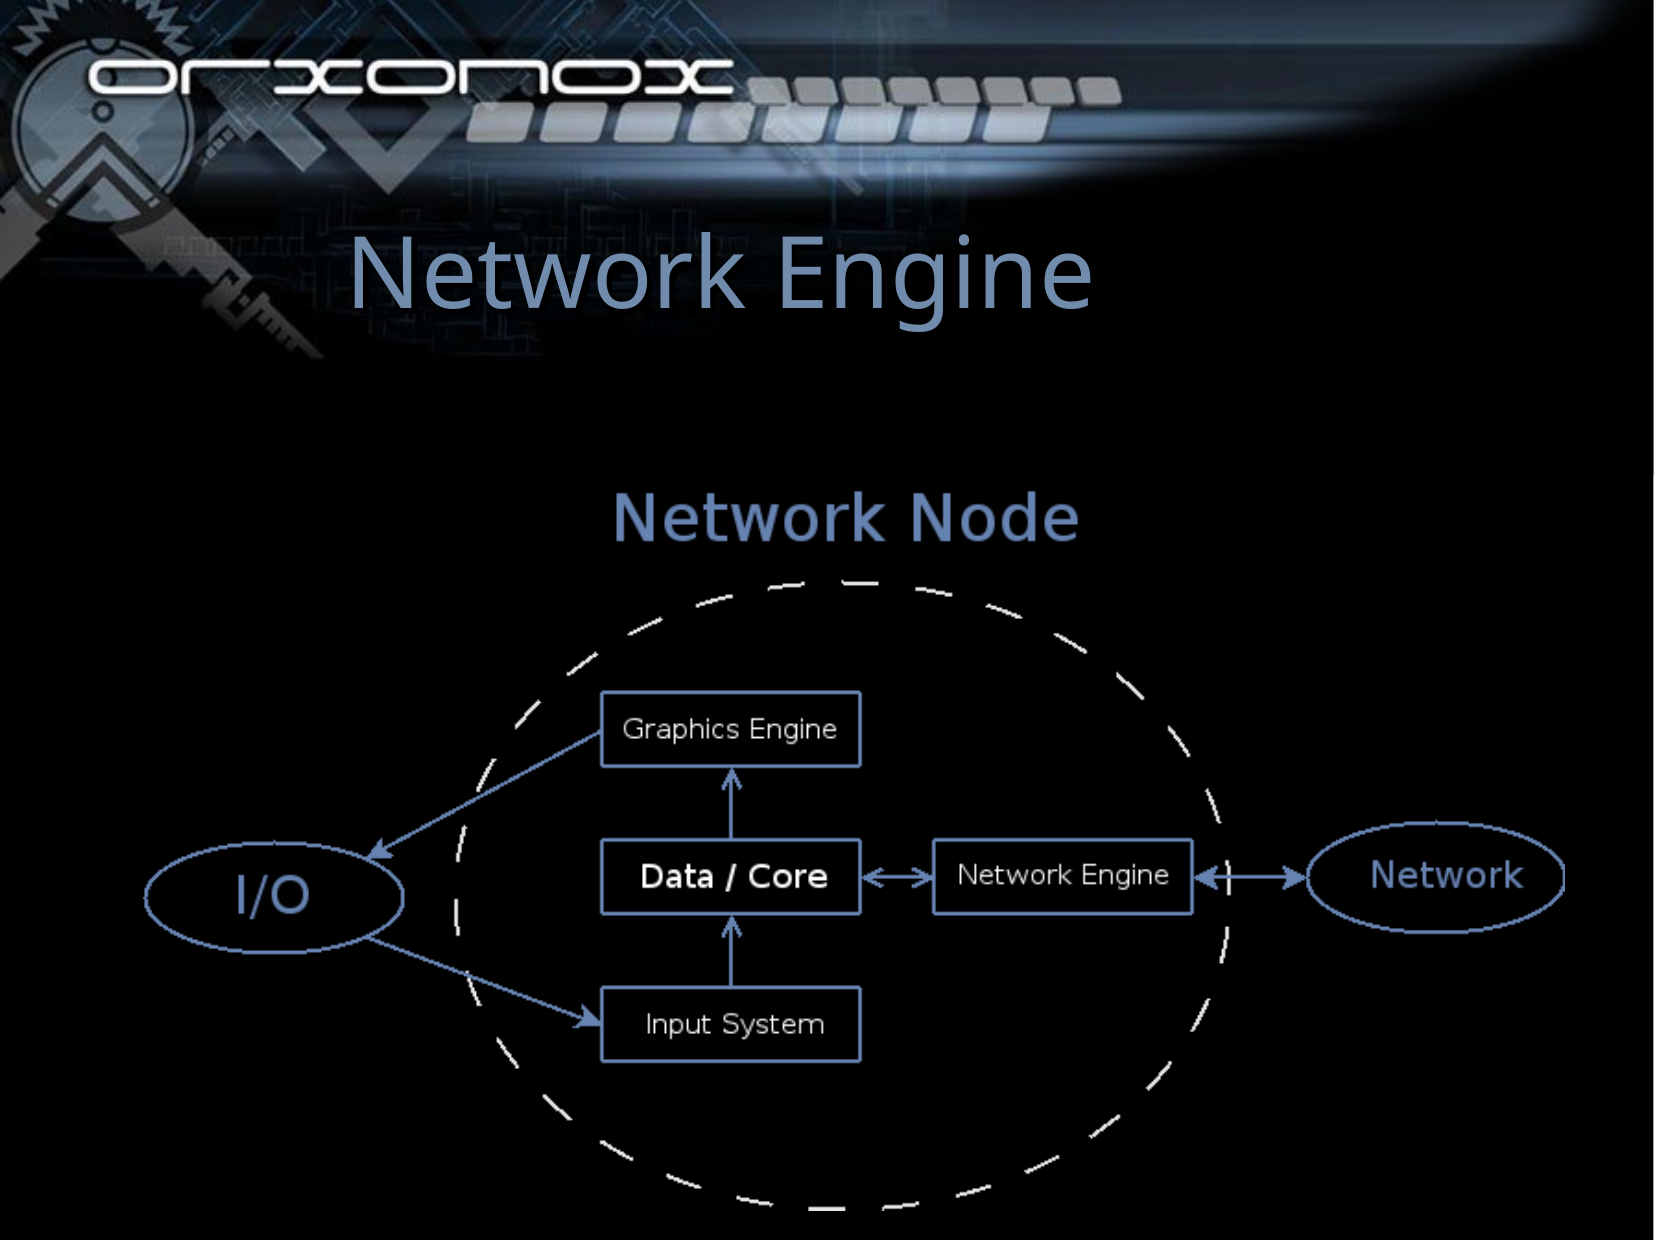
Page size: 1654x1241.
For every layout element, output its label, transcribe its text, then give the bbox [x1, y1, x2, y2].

text_box Network Engine [330, 194, 1306, 322]
picture [0, 0, 1654, 475]
picture [143, 477, 1565, 1211]
